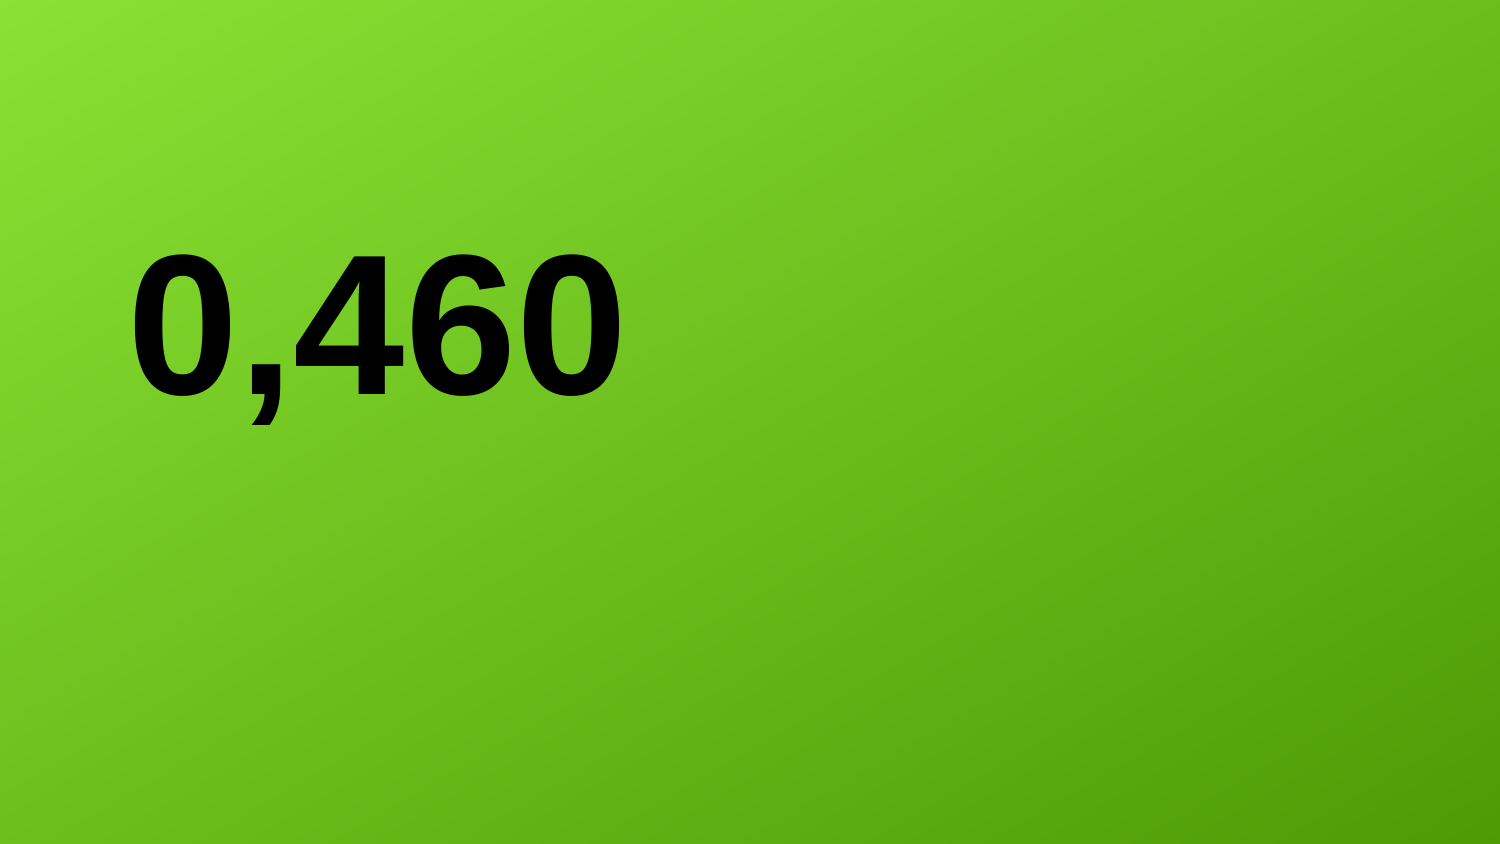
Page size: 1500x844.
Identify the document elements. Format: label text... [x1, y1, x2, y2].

text_box 0,460 [441, 326, 481, 375]
text_box 0,460 [318, 283, 359, 346]
text_box 0,460 [162, 276, 202, 374]
text_box 0,460 [112, 259, 1388, 450]
text_box 0,460 [551, 276, 591, 374]
